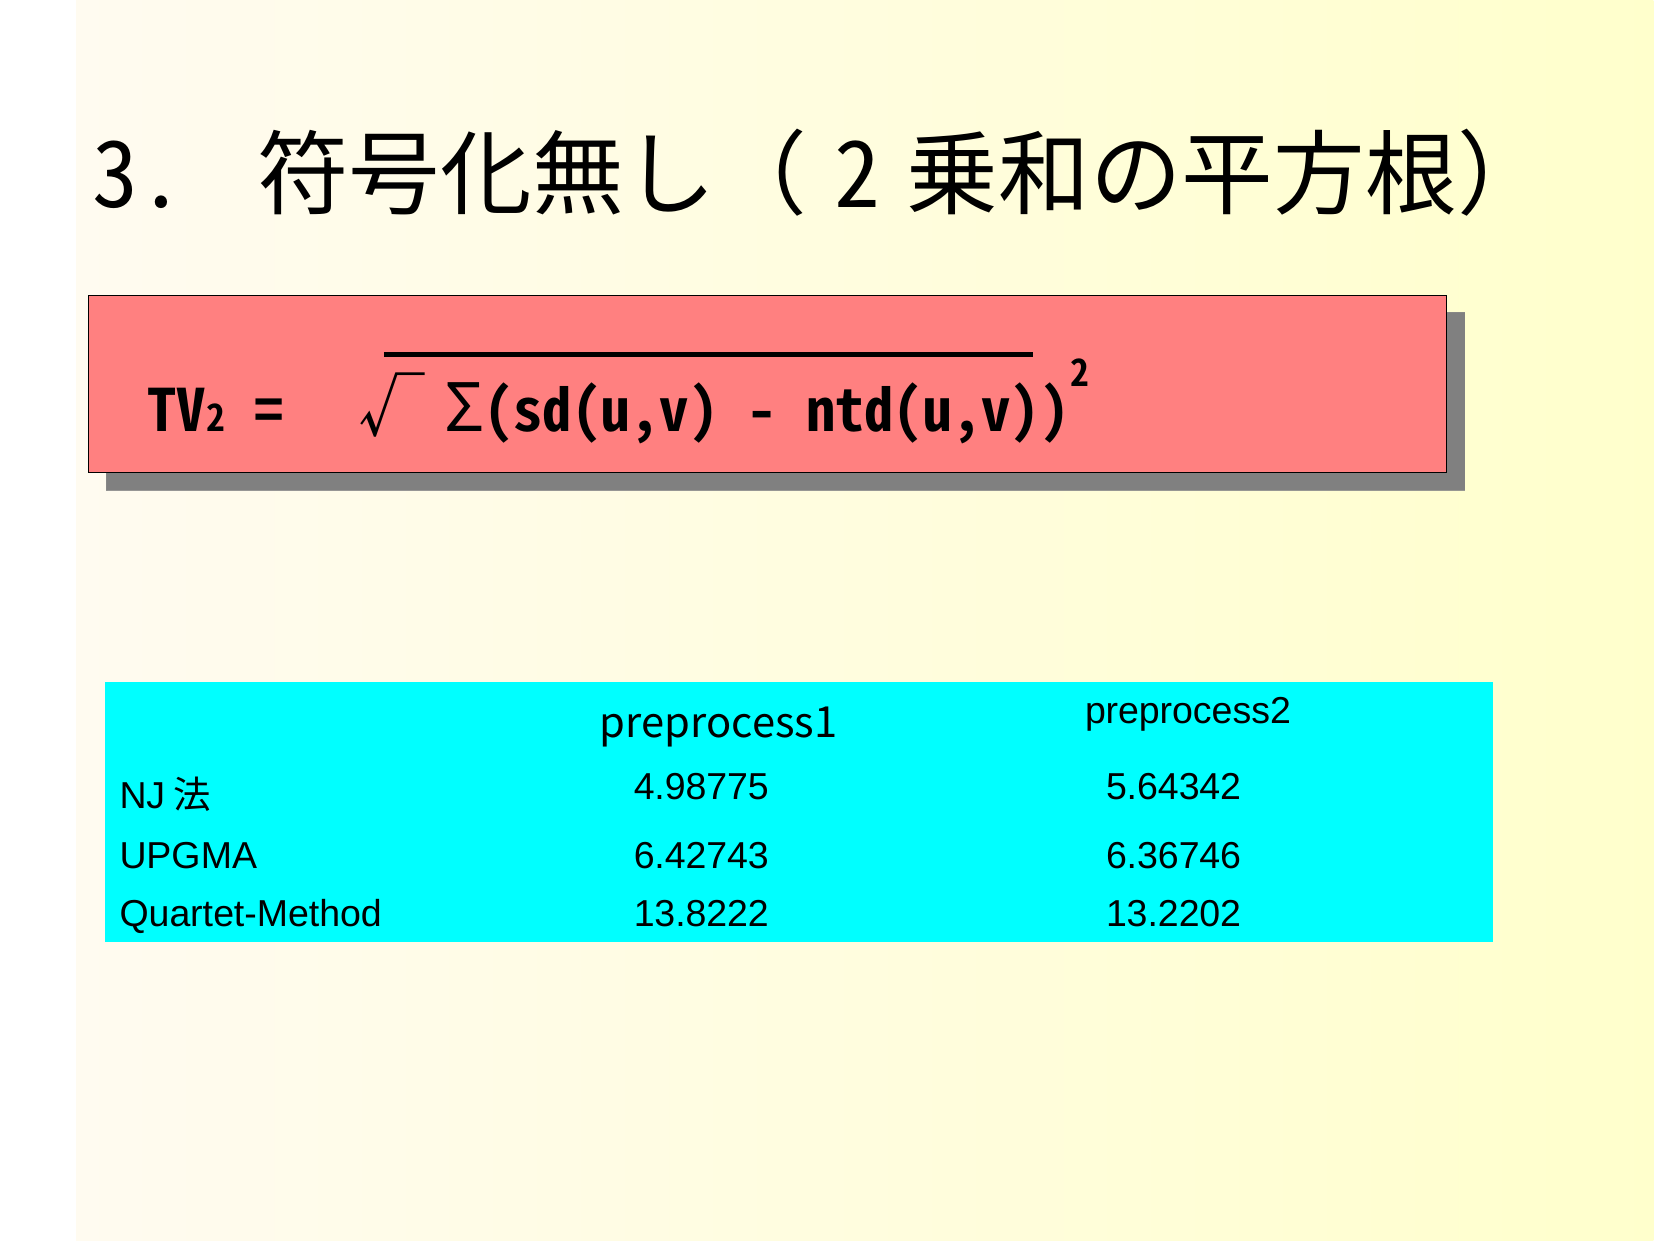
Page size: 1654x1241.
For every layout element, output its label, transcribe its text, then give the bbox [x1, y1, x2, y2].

table_cell 6.36746 [1028, 827, 1493, 885]
table_cell NJ法 [105, 758, 567, 827]
table_cell 4.98775 [567, 758, 1028, 827]
table_cell 13.2202 [1028, 885, 1493, 942]
text_box 3. 符号化無し（2乗和の平方根） [89, 118, 1565, 216]
table_cell 6.42743 [567, 827, 1028, 885]
table_cell 5.64342 [1028, 758, 1493, 827]
text_box [88, 295, 1447, 473]
table_header preprocess2 [1028, 682, 1493, 758]
table_cell UPGMA [105, 827, 567, 885]
text_box 2 [1067, 340, 1123, 384]
table_header [105, 682, 567, 758]
table_header preprocess1 [567, 682, 1028, 758]
text_box TV2 = √Σ(sd(u,v) - ntd(u,v)) [147, 354, 1418, 422]
table_cell 13.8222 [567, 885, 1028, 942]
table_cell Quartet-Method [105, 885, 567, 942]
title [88, 88, 1577, 273]
